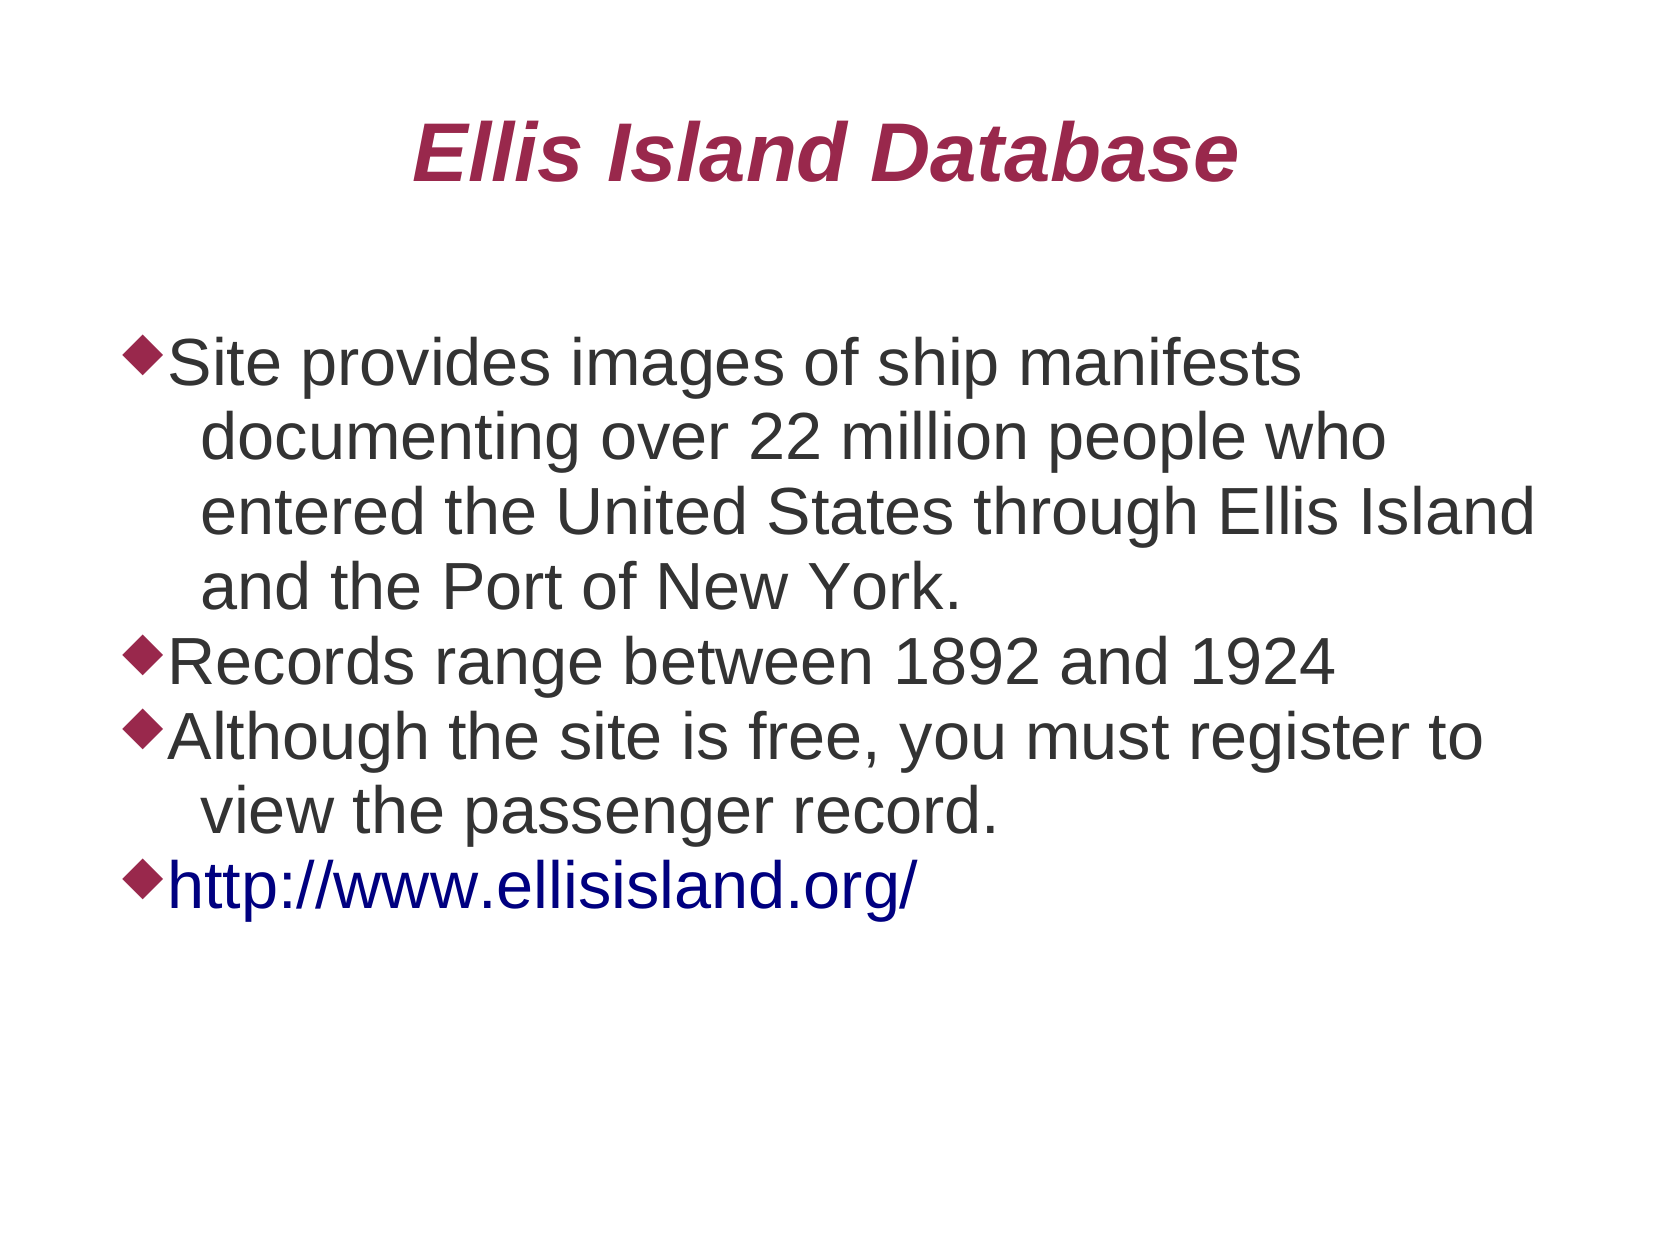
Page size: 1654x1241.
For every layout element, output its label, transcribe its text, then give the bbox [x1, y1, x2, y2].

list Site provides images of ship manifests documenting over 22 million people who entered the United States through Ellis Island and the Port of New York. Records range between 1892 and 1924 Although the site is free, you must register to view the passenger record. http://www.ellisisland.org/ [118, 324, 1571, 998]
title Ellis Island Database [82, 56, 1571, 250]
